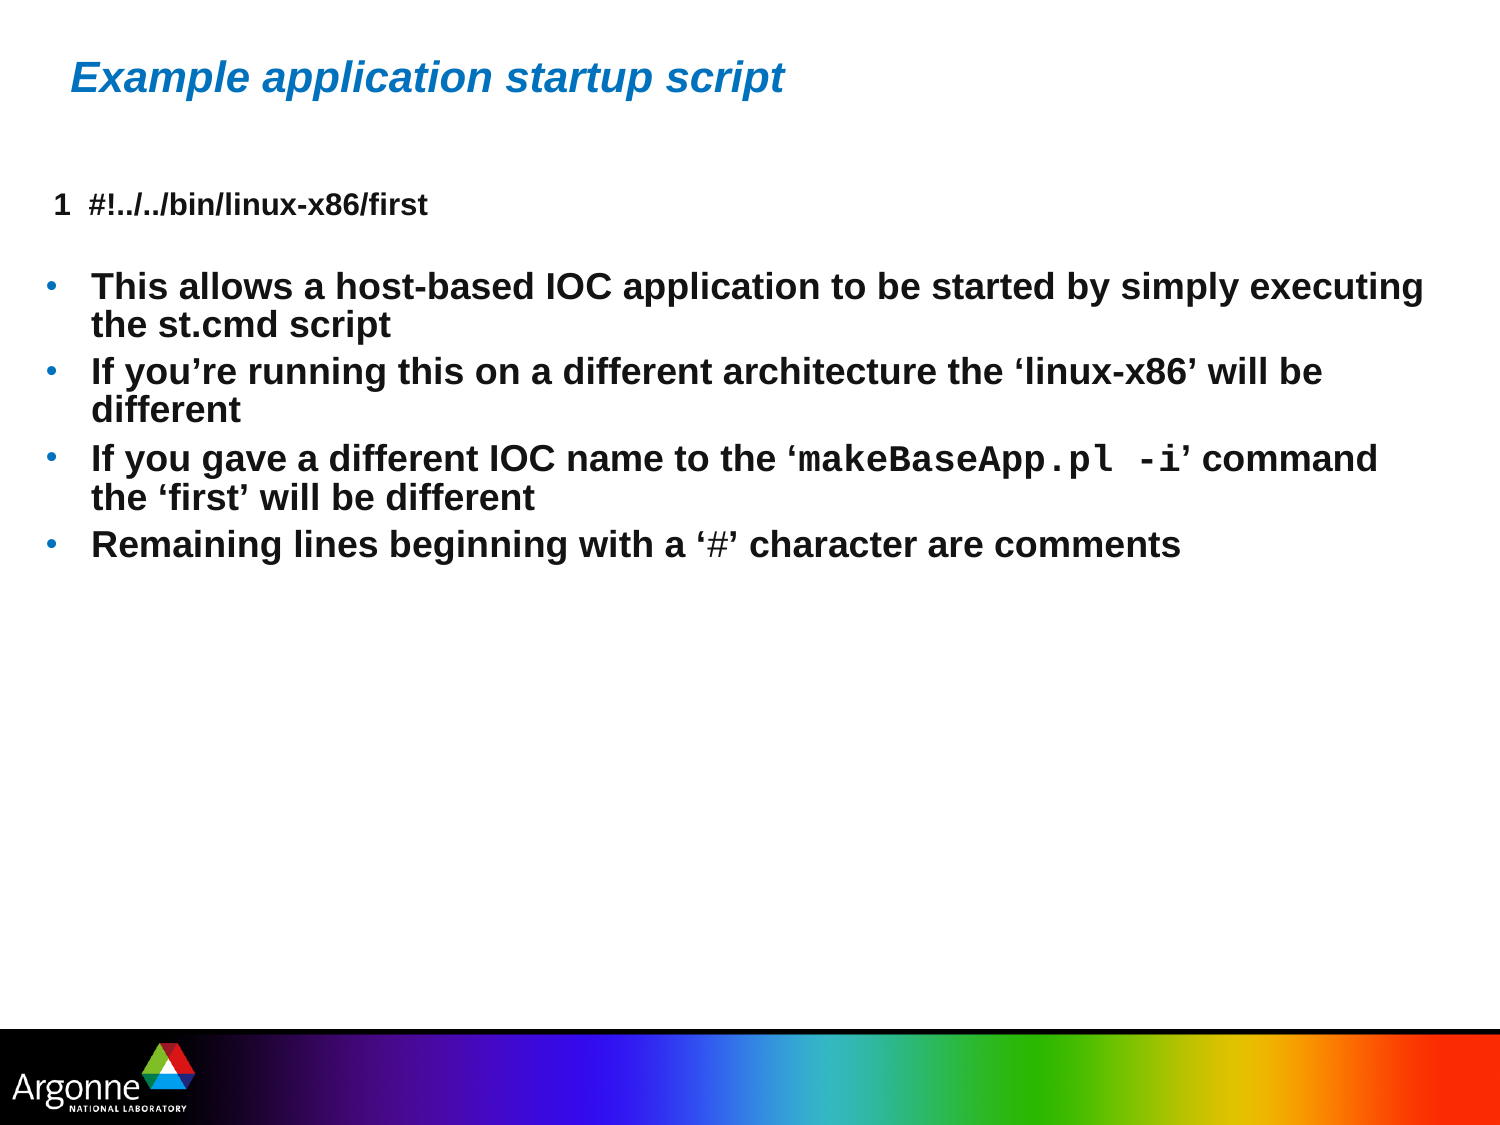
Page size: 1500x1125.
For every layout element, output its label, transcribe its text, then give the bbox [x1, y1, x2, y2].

title Example application startup script [55, 57, 1361, 113]
list 1 #!../../bin/linux-x86/first This allows a host-based IOC application to be started by simply executing the st.cmd script If you’re running this on a different architecture the ‘linux-x86’ will be different If you gave a different IOC name to the ‘makeBaseApp.pl -i’ command the ‘first’ will be different Remaining lines beginning with a ‘#’ character are comments [30, 183, 1447, 647]
picture [0, 1029, 1500, 1125]
